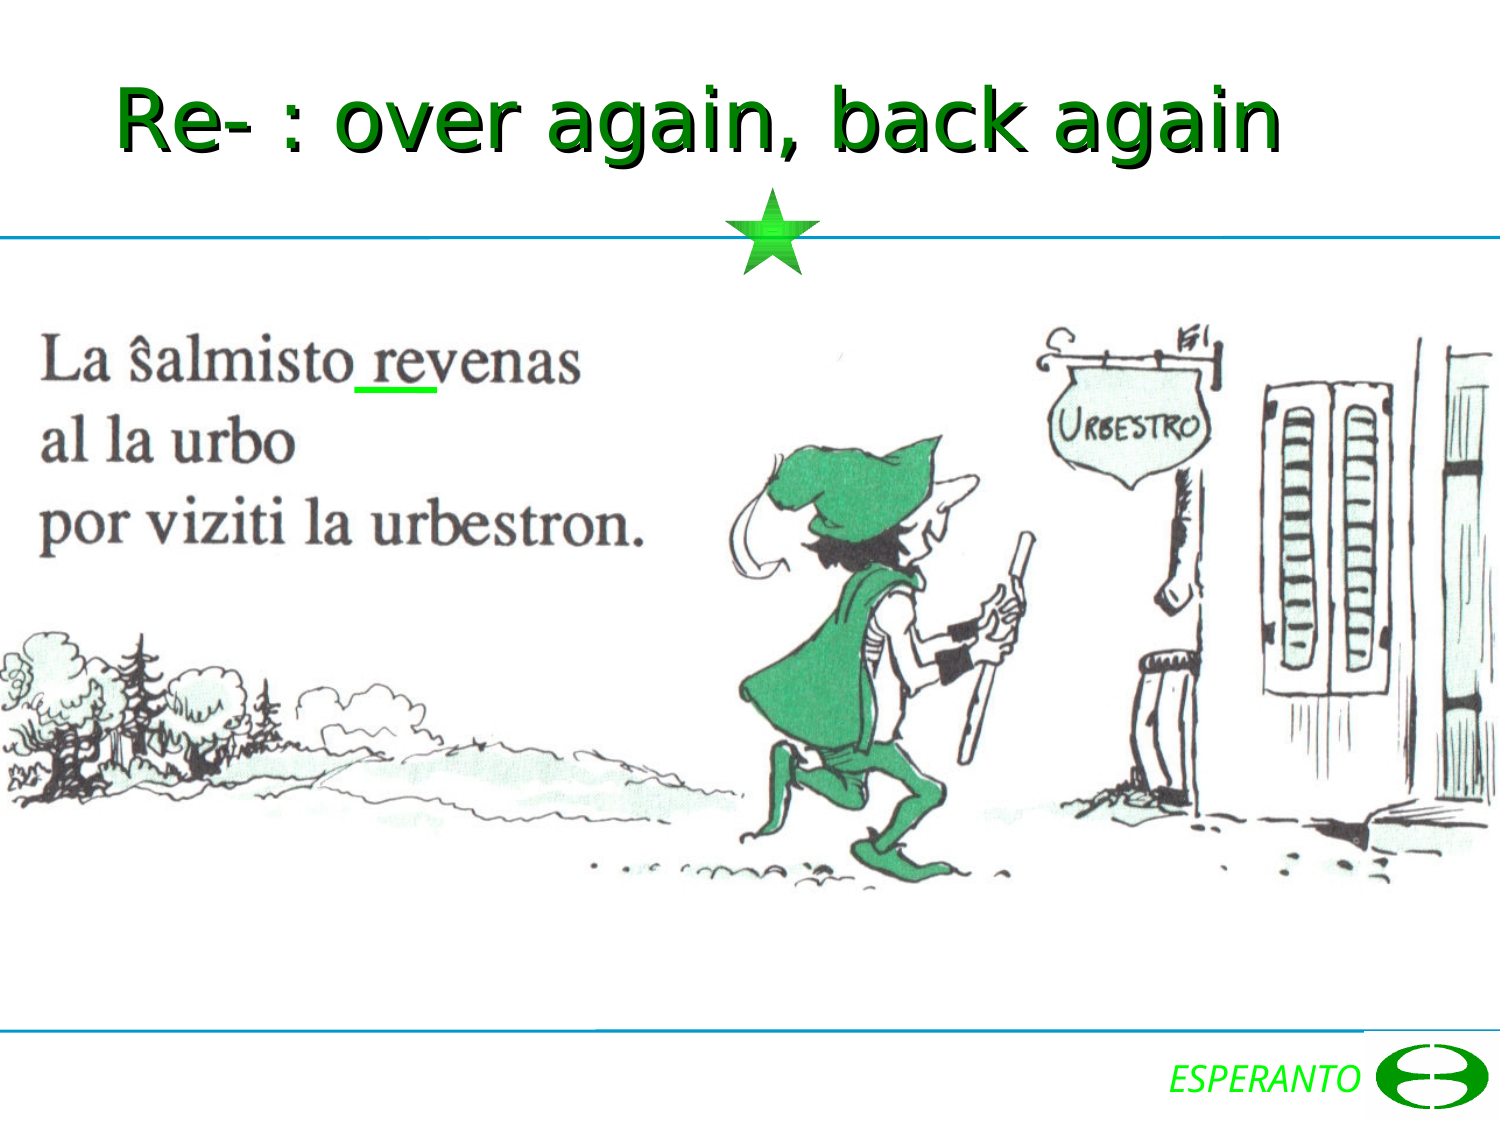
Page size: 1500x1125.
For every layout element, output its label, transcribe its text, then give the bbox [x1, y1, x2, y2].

picture [1364, 1032, 1500, 1122]
title Re- : over again, back again [112, 5, 1477, 245]
picture [0, 301, 1500, 905]
